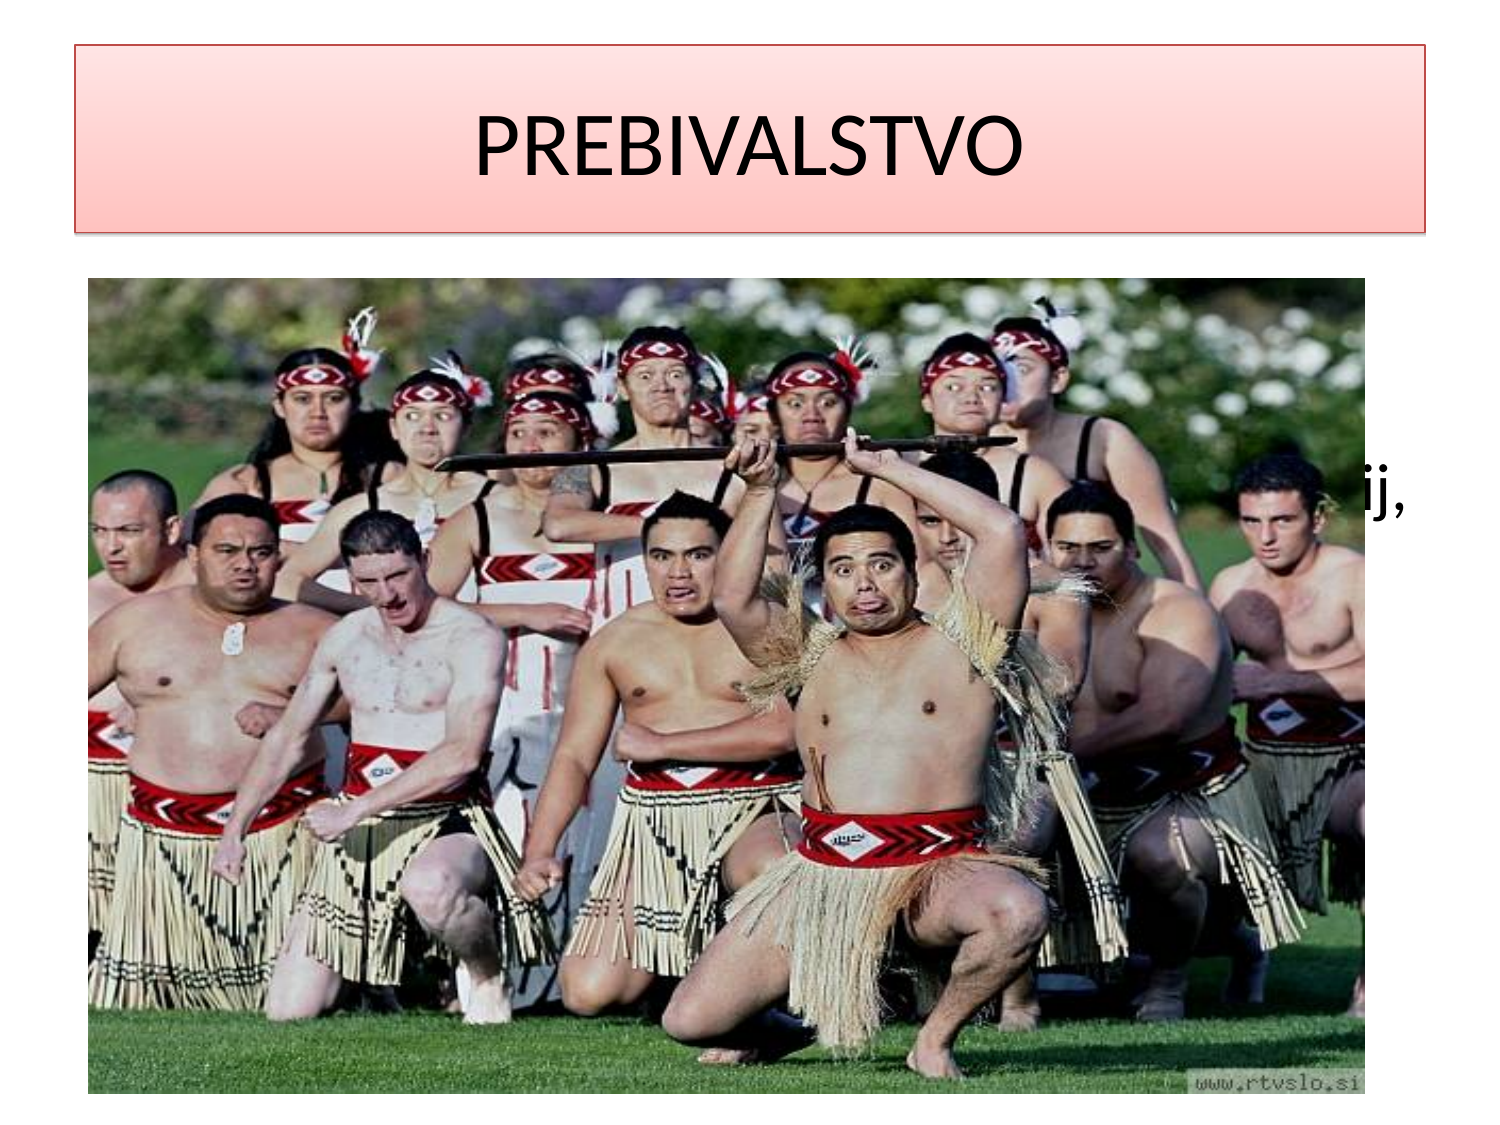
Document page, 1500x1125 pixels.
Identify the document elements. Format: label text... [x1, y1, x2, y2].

list Potomci britanskih priseljencev in domačini Maori Maori so v 10.st izgubljali zemljo zaradi kolonij, začeli so umirati,… Zdaj so enakopravni ter se selijo v mesta Protestanska in katoliška vera [75, 262, 1425, 1005]
picture [88, 278, 1365, 1094]
title PREBIVALSTVO [75, 45, 1425, 233]
